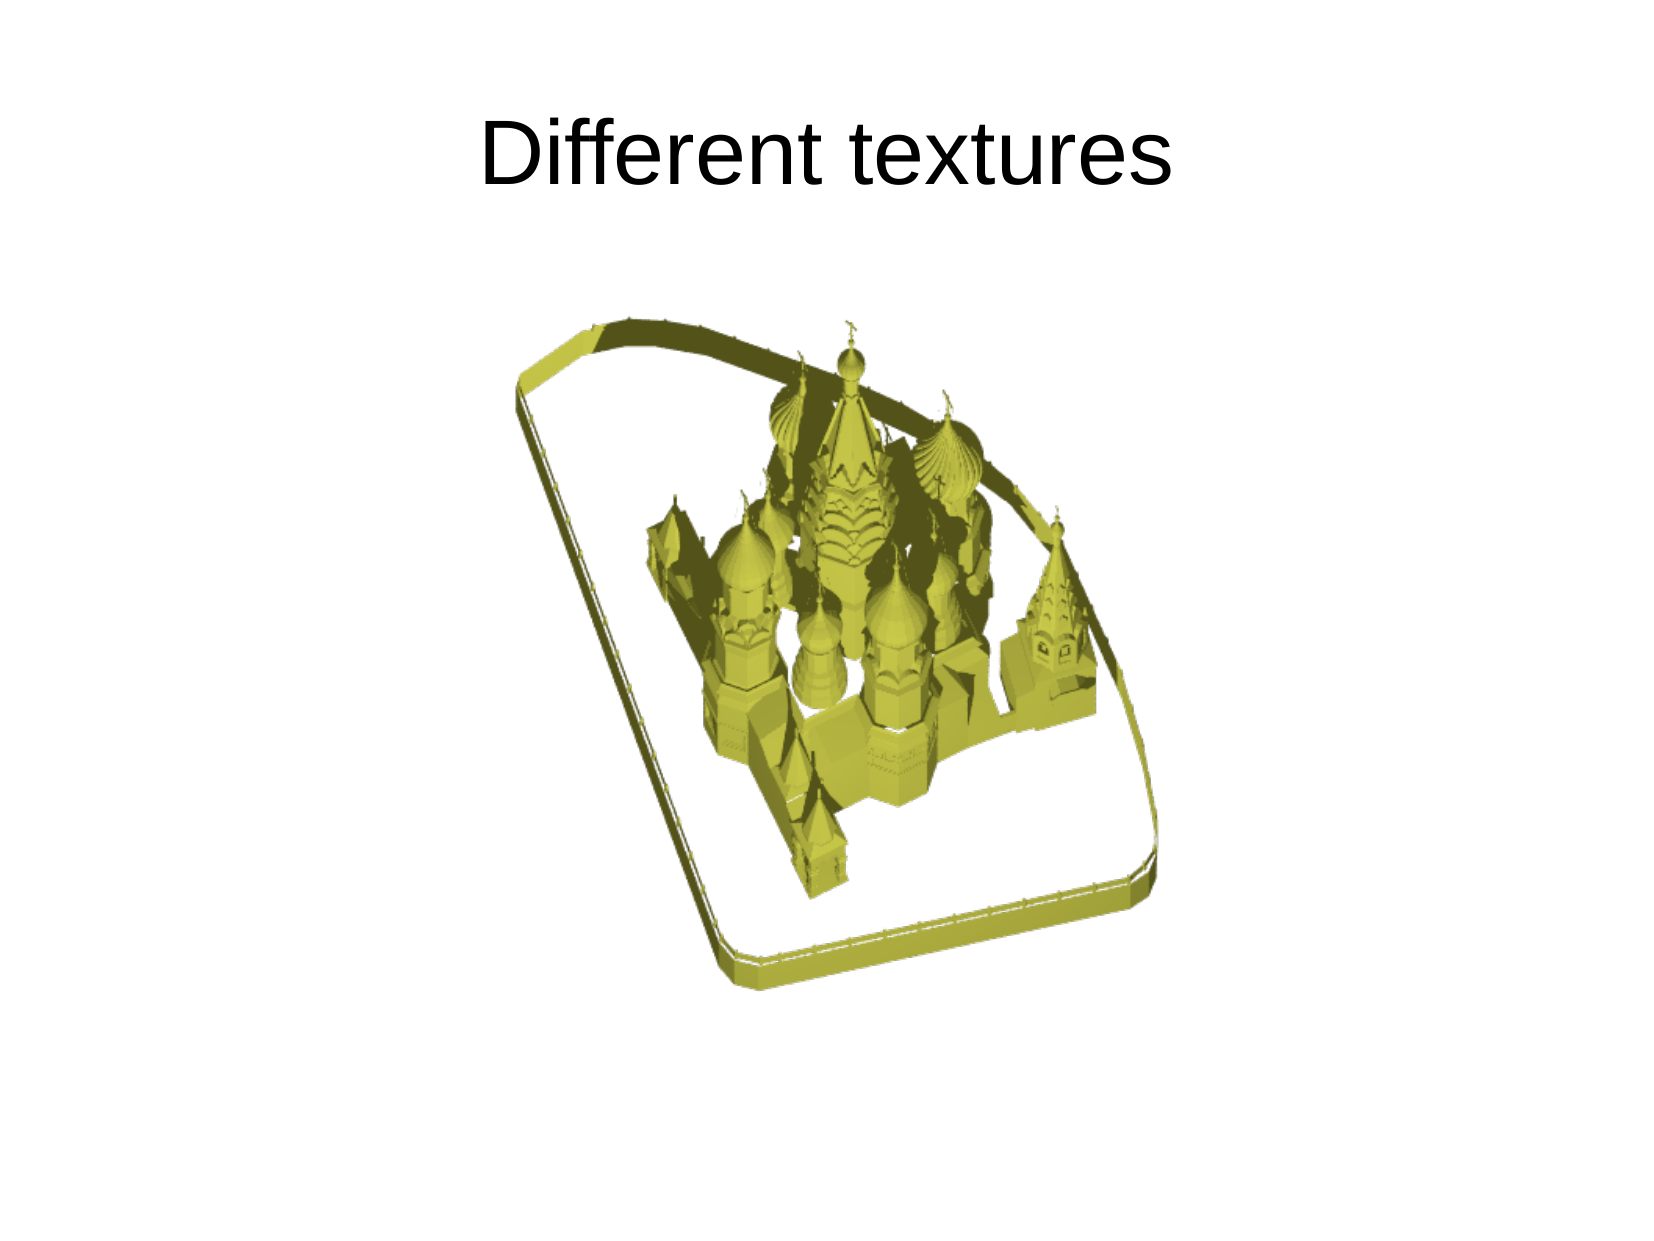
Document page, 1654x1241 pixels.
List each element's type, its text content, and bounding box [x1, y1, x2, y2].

title Different textures [82, 49, 1571, 257]
picture [358, 307, 1359, 1058]
